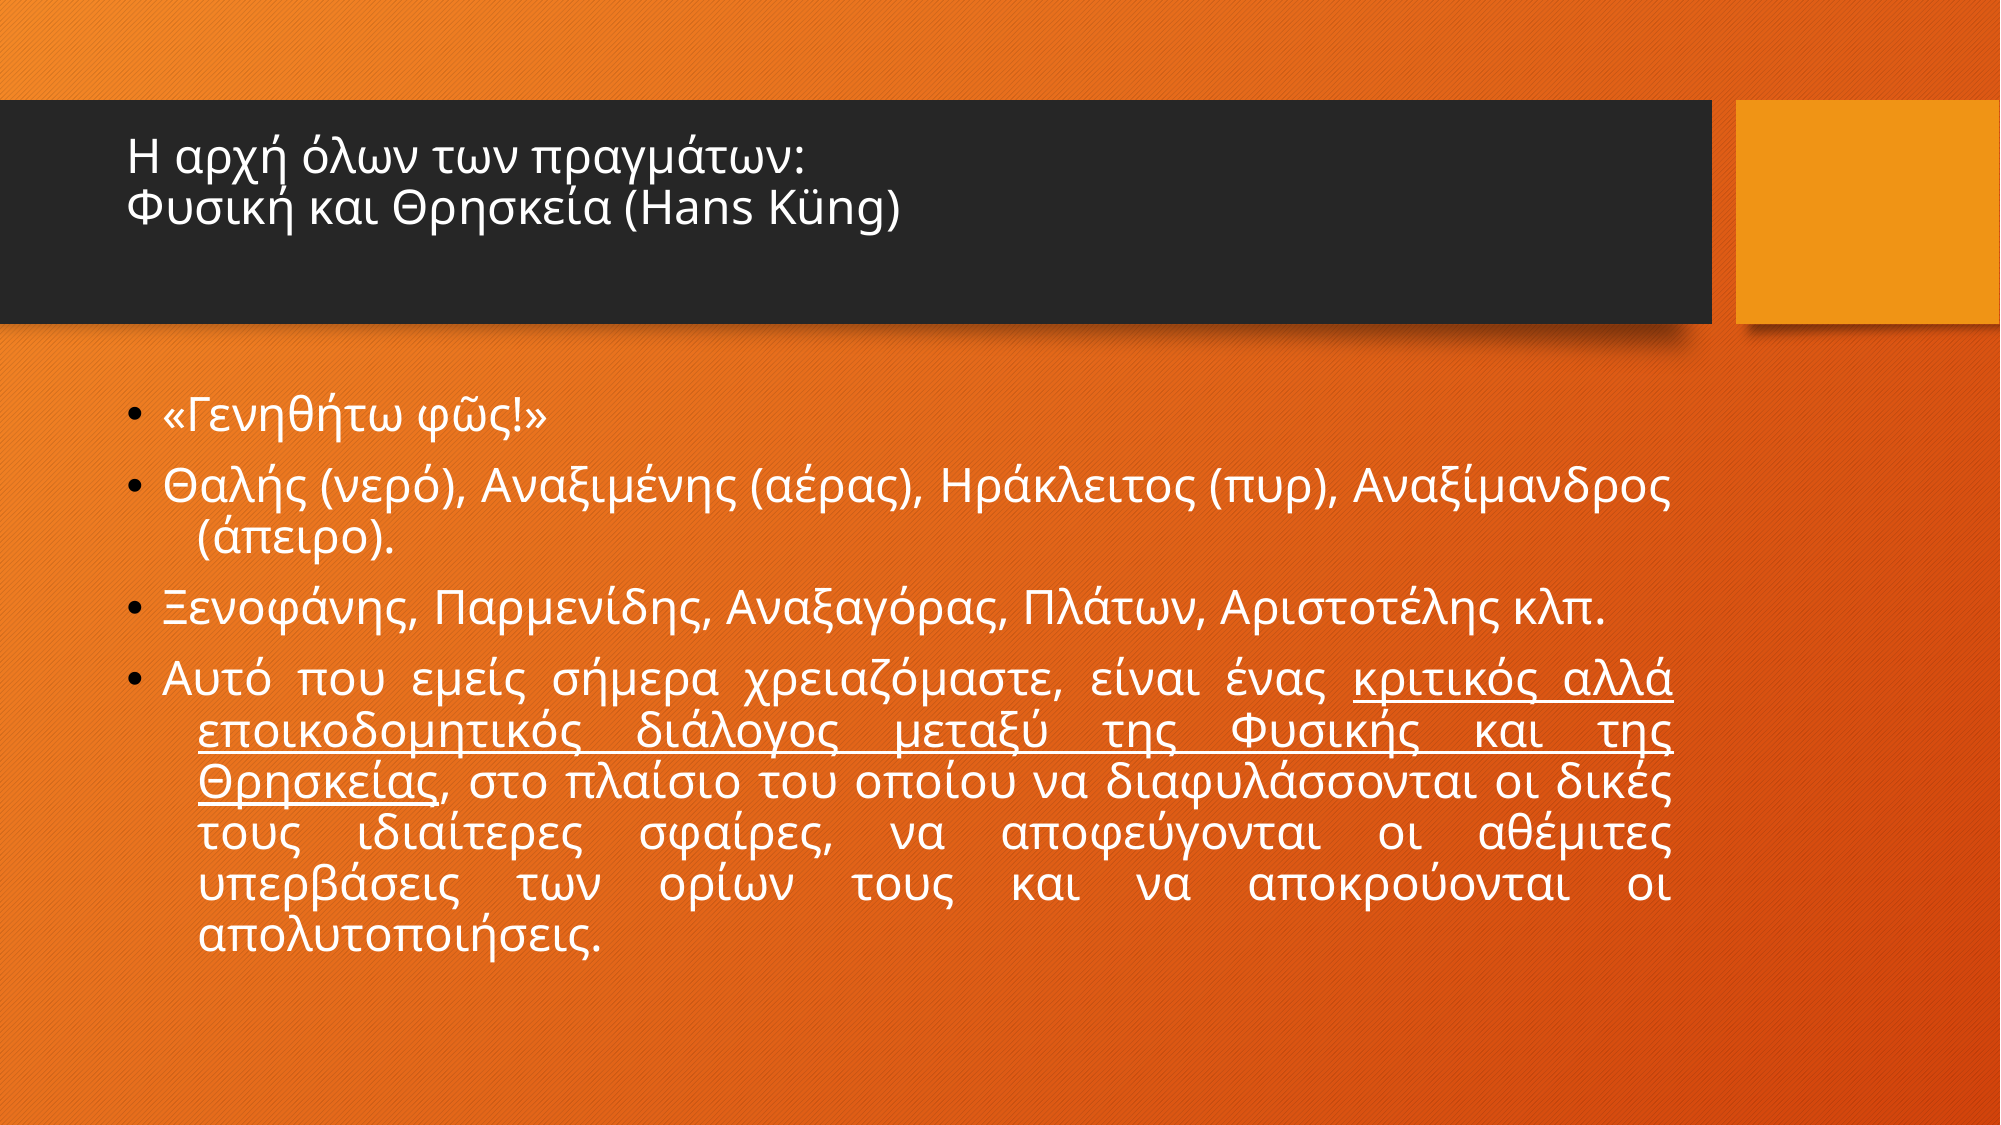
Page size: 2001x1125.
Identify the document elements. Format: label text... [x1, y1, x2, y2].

list «Γενηθήτω φῶς!» Θαλής (νερό), Αναξιμένης (αέρας), Ηράκλειτος (πυρ), Αναξίμανδρος (άπειρο). Ξενοφάνης, Παρμενίδης, Αναξαγόρας, Πλάτων, Αριστοτέλης κλπ. Αυτό που εμείς σήμερα χρειαζόμαστε, είναι ένας κριτικός αλλά εποικοδομητικός διάλογος μεταξύ της Φυσικής και της Θρησκείας, στο πλαίσιο του οποίου να διαφυλάσσονται οι δικές τους ιδιαίτερες σφαίρες, να αποφεύγονται οι αθέμιτες υπερβάσεις των ορίων τους και να αποκρούονται οι απολυτοποιήσεις. [111, 383, 1689, 974]
title Η αρχή όλων των πραγμάτων: Φυσική και Θρησκεία (Hans Küng) [111, 123, 1689, 301]
